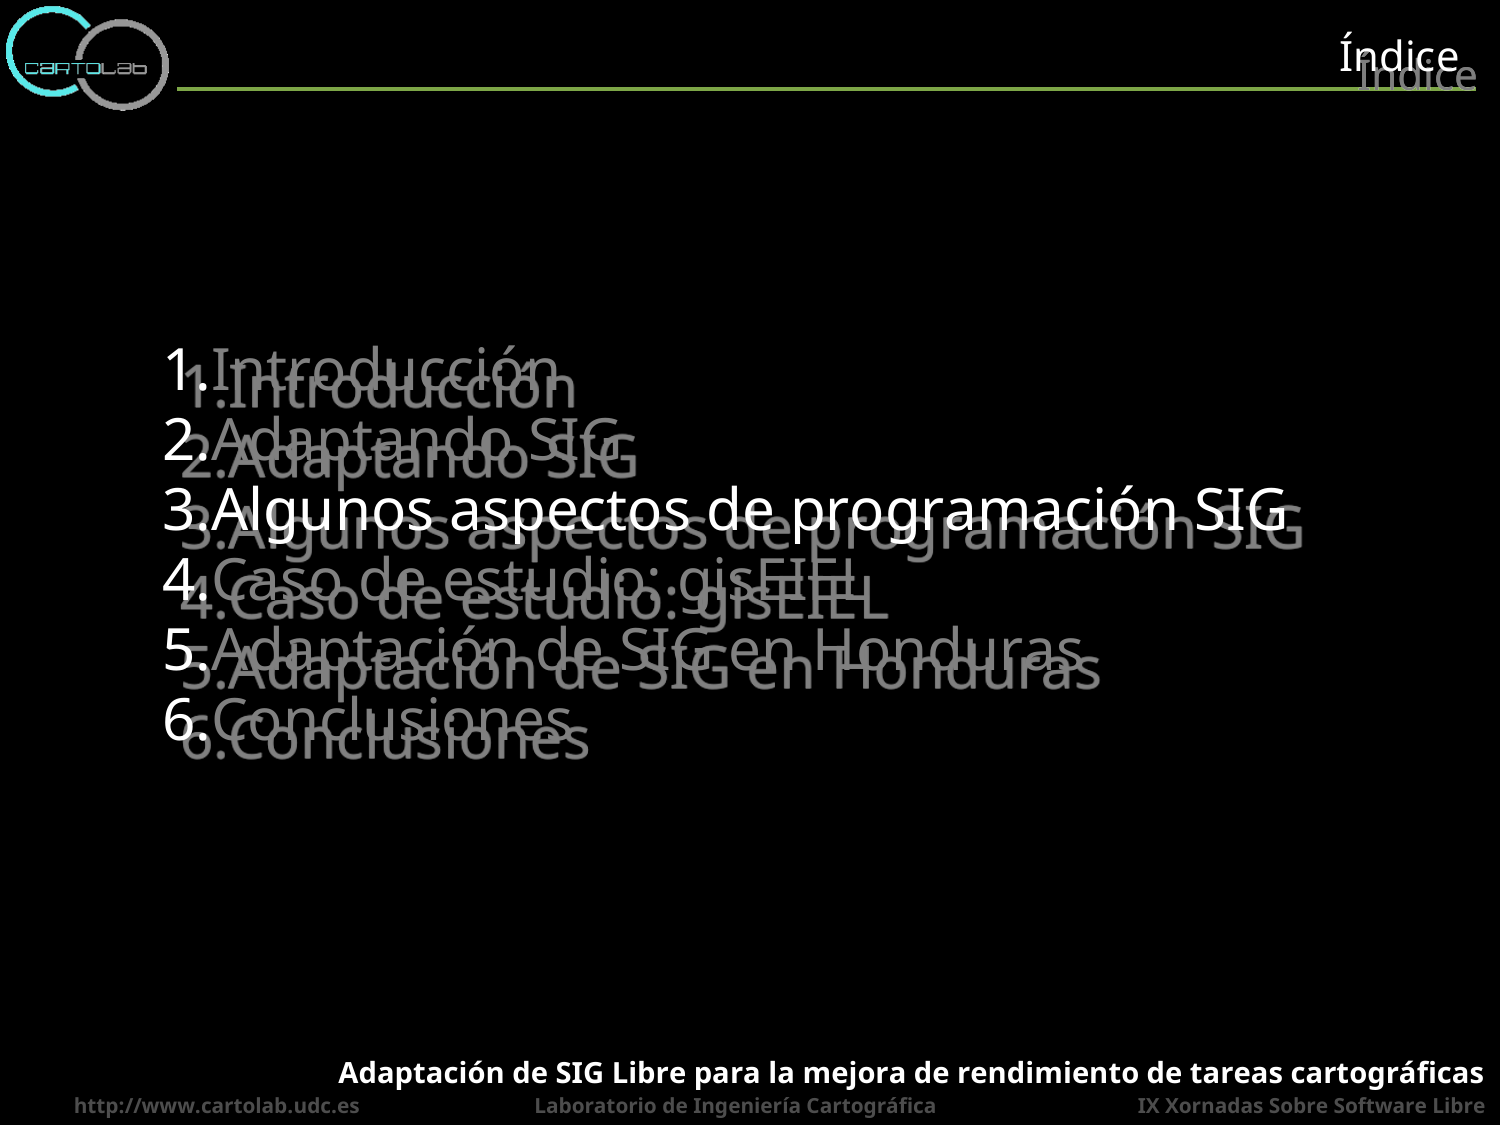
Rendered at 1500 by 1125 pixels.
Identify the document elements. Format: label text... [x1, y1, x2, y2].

text_box Índice [1324, 22, 1483, 88]
text_box Introducción Adaptando SIG Algunos aspectos de programación SIG Caso de estudio: gisEIEL Adaptación de SIG en Honduras Conclusiones [147, 324, 1447, 830]
